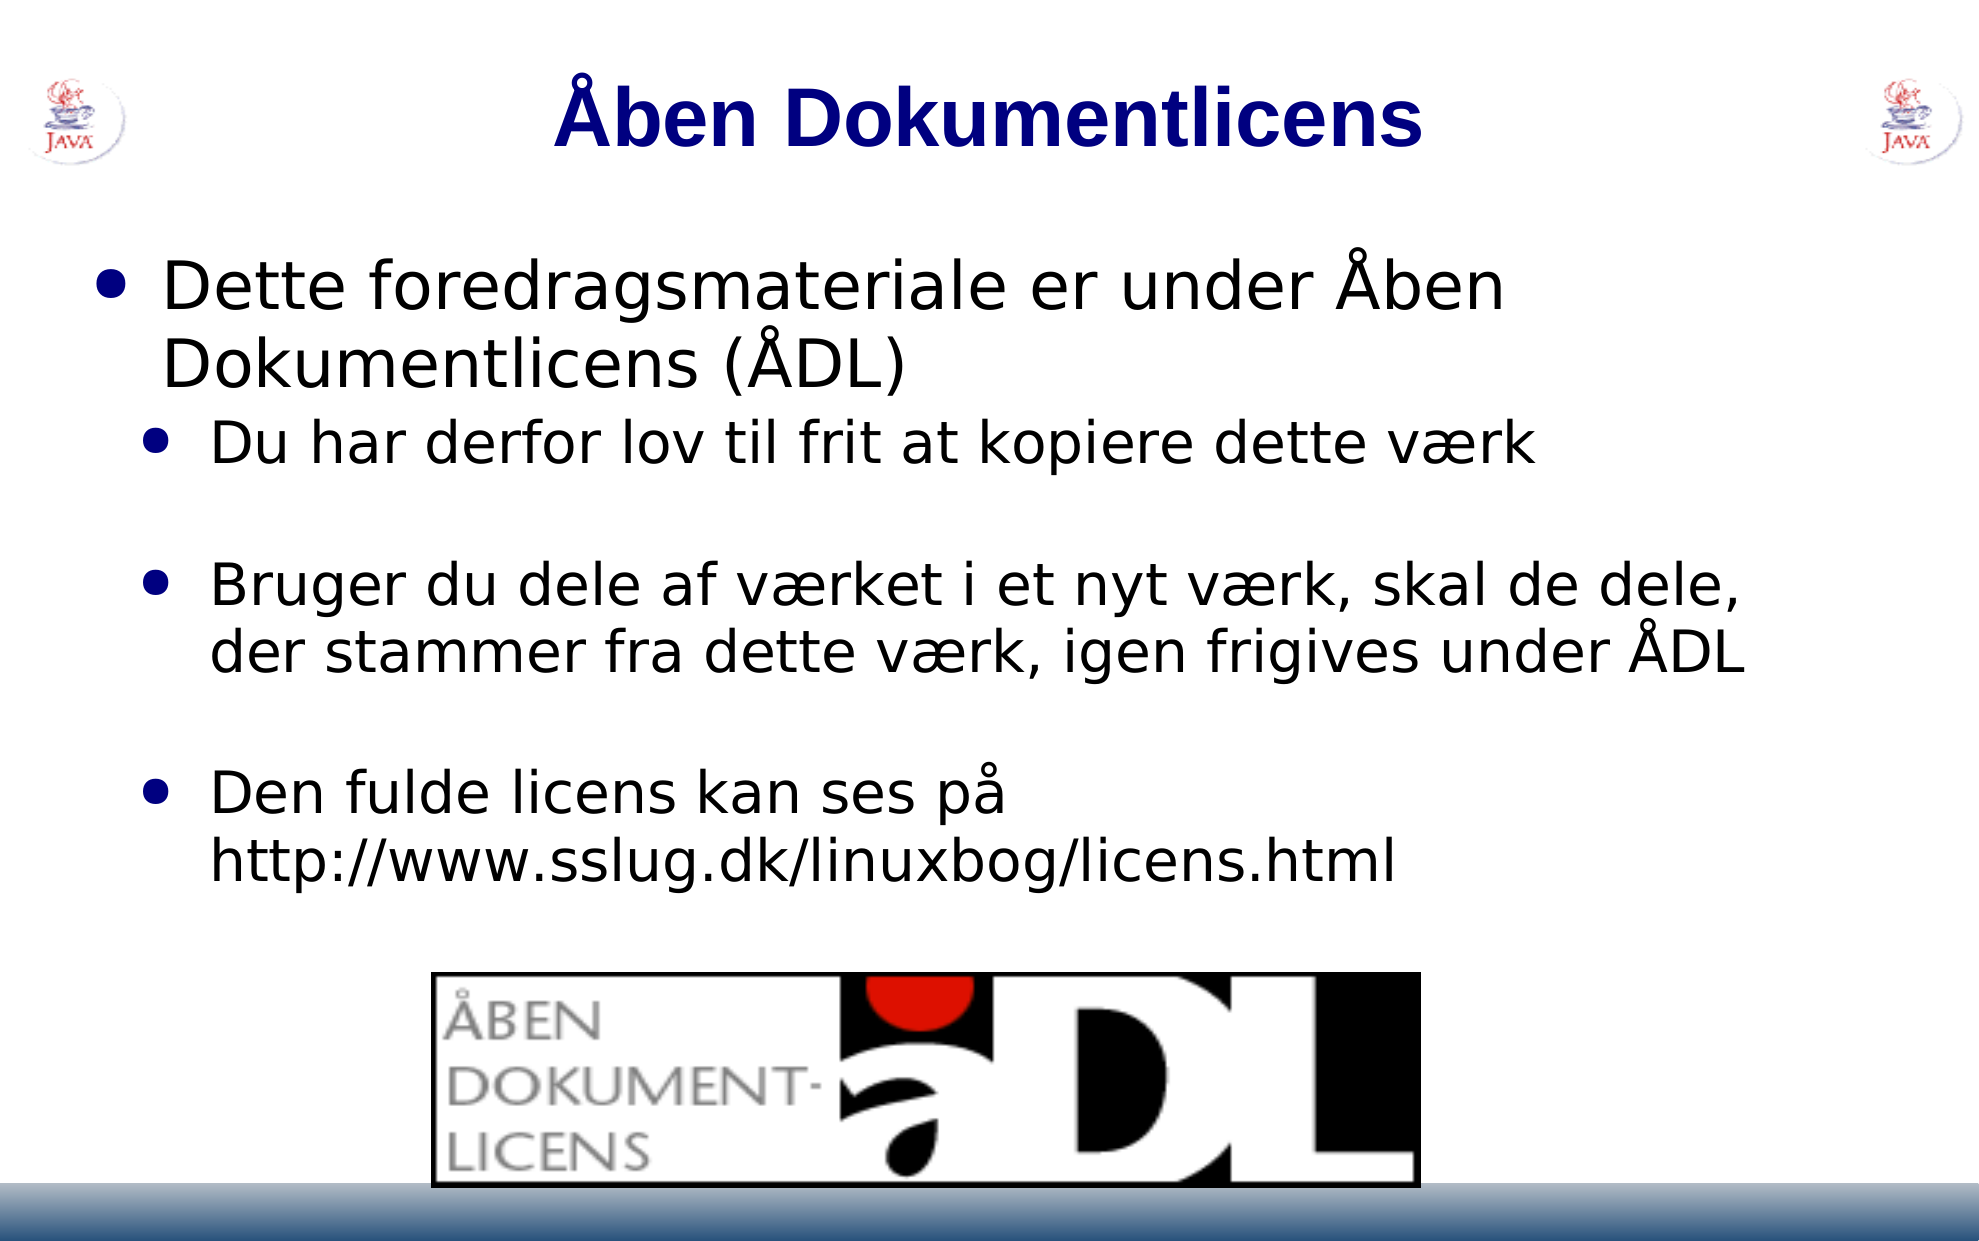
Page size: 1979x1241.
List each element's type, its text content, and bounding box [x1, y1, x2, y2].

picture [1849, 71, 1968, 169]
list Dette foredragsmateriale er under Åben Dokumentlicens (ÅDL) Du har derfor lov til frit at kopiere dette værk Bruger du dele af værket i et nyt værk, skal de dele, der stammer fra dette værk, igen frigives under ÅDL Den fulde licens kan ses på http://www.sslug.dk/linuxbog/licens.html [79, 248, 1833, 1148]
picture [12, 71, 131, 169]
picture [431, 972, 1421, 1188]
title Åben Dokumentlicens [142, 14, 1835, 222]
